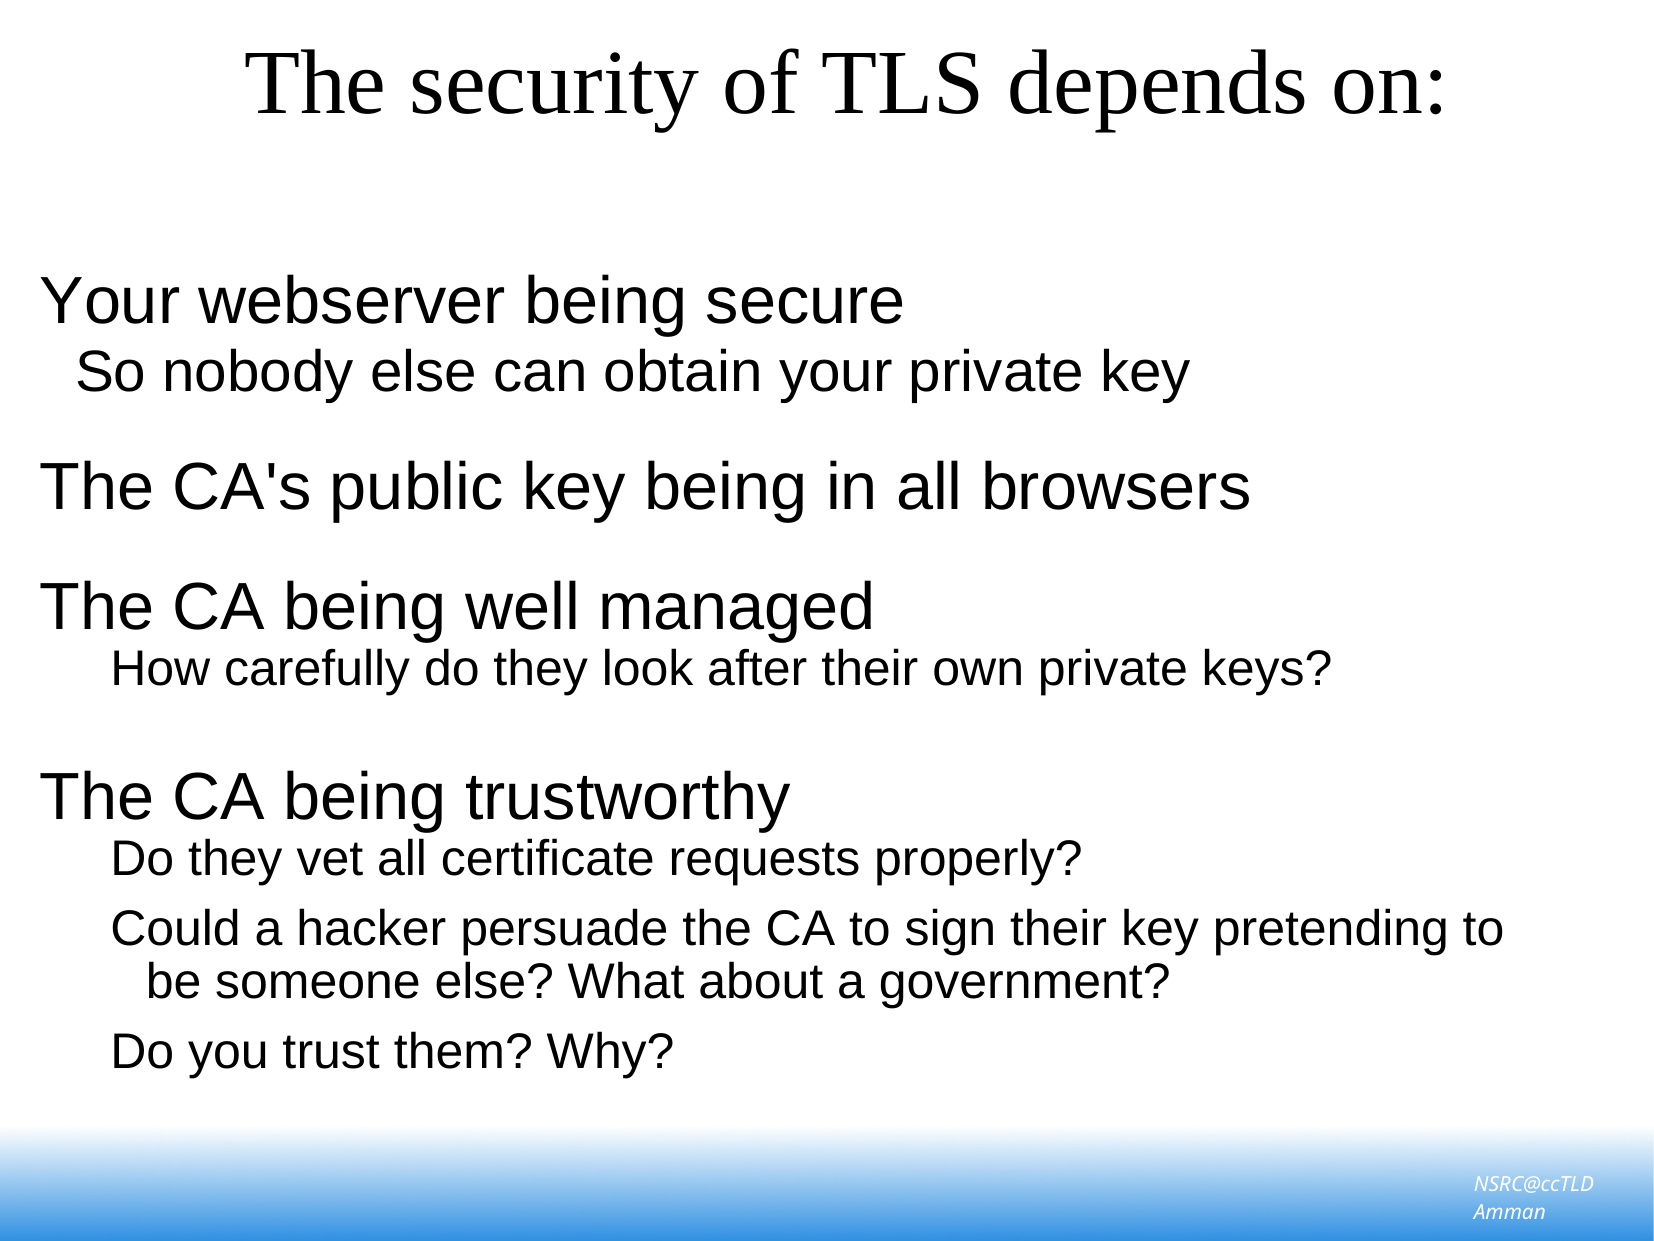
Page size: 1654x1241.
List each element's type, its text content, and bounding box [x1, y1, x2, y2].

list Your webserver being secure So nobody else can obtain your private key The CA's public key being in all browsers The CA being well managed How carefully do they look after their own private keys? The CA being trustworthy Do they vet all certificate requests properly? Could a hacker persuade the CA to sign their key pretending to be someone else? What about a government? Do you trust them? Why? [4, 267, 1551, 1126]
picture [0, 1124, 1654, 1241]
title The security of TLS depends on: [104, 31, 1591, 209]
